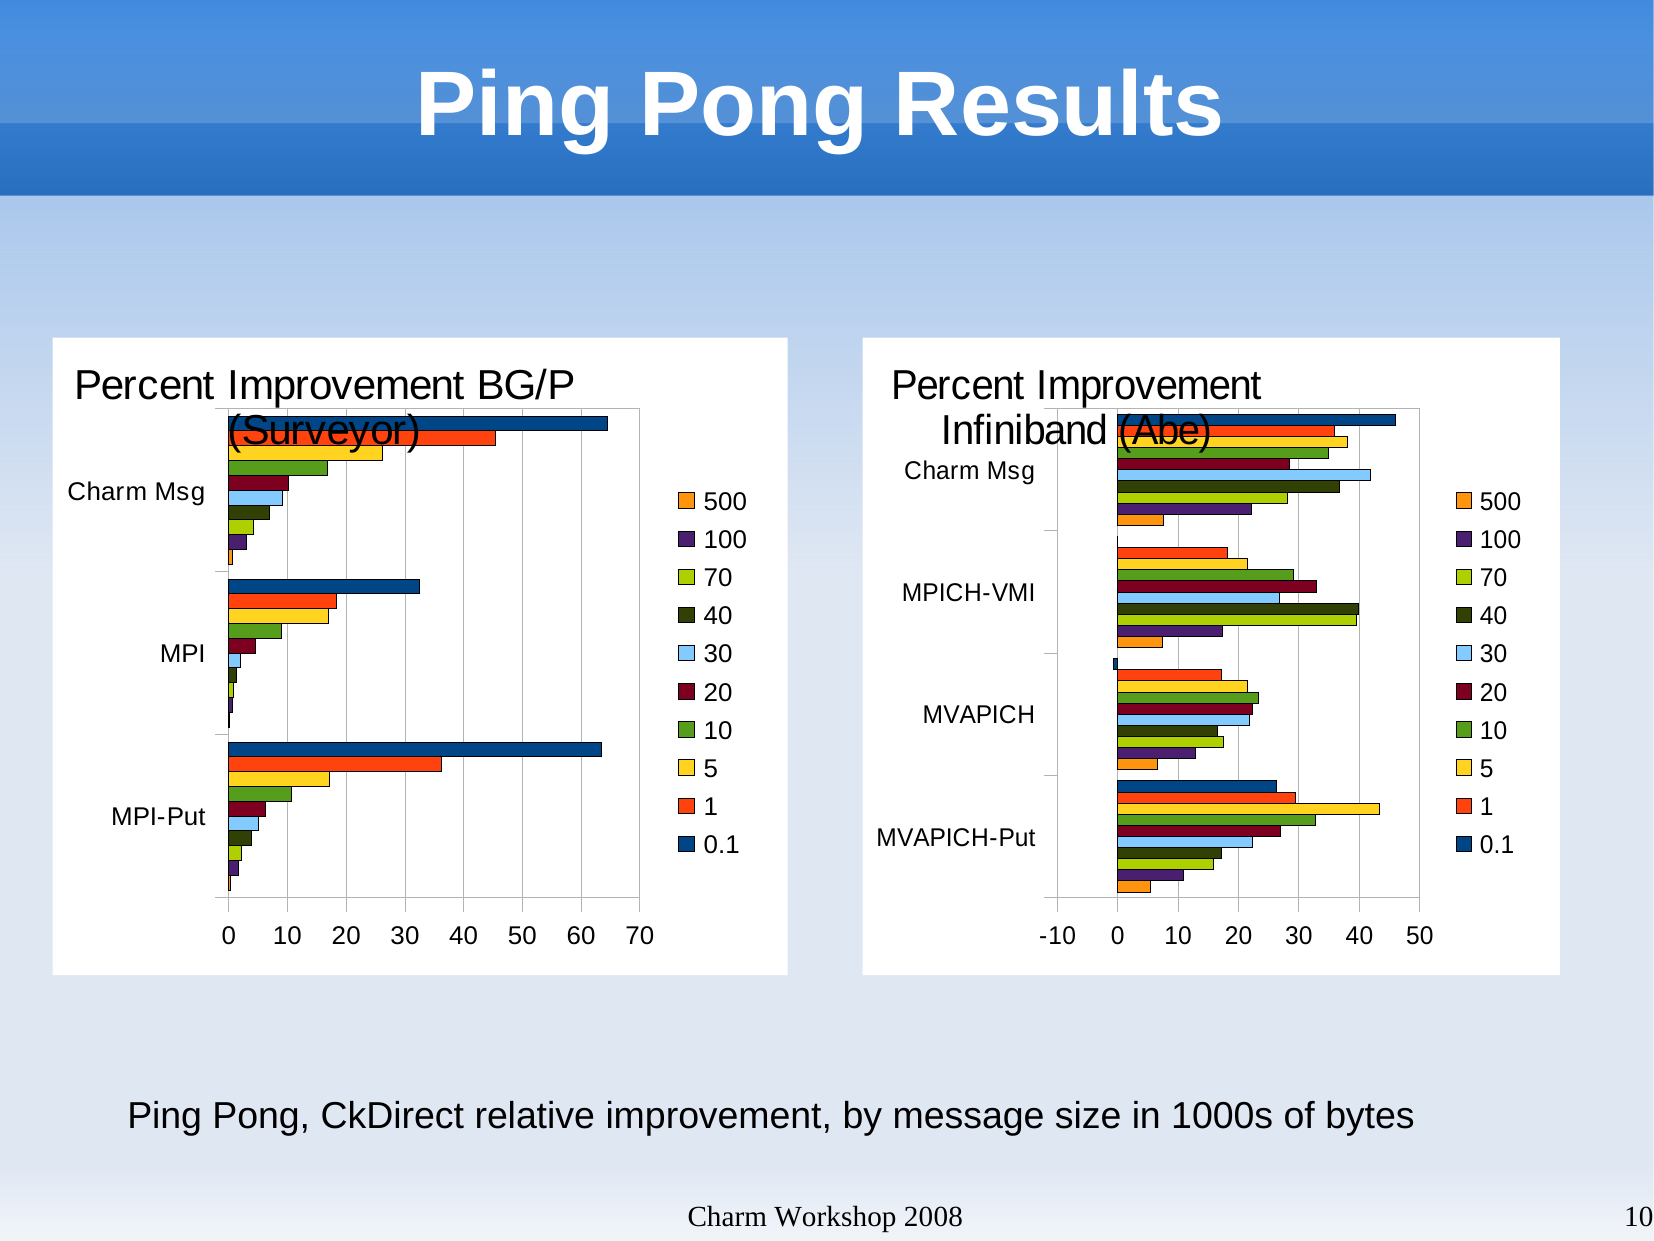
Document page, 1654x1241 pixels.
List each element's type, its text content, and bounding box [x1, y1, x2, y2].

chart [52, 337, 788, 976]
title Ping Pong Results [76, 0, 1565, 208]
picture [0, 0, 1654, 1241]
text_box Ping Pong, CkDirect relative improvement, by message size in 1000s of bytes [112, 1087, 1431, 1145]
chart [862, 337, 1560, 976]
